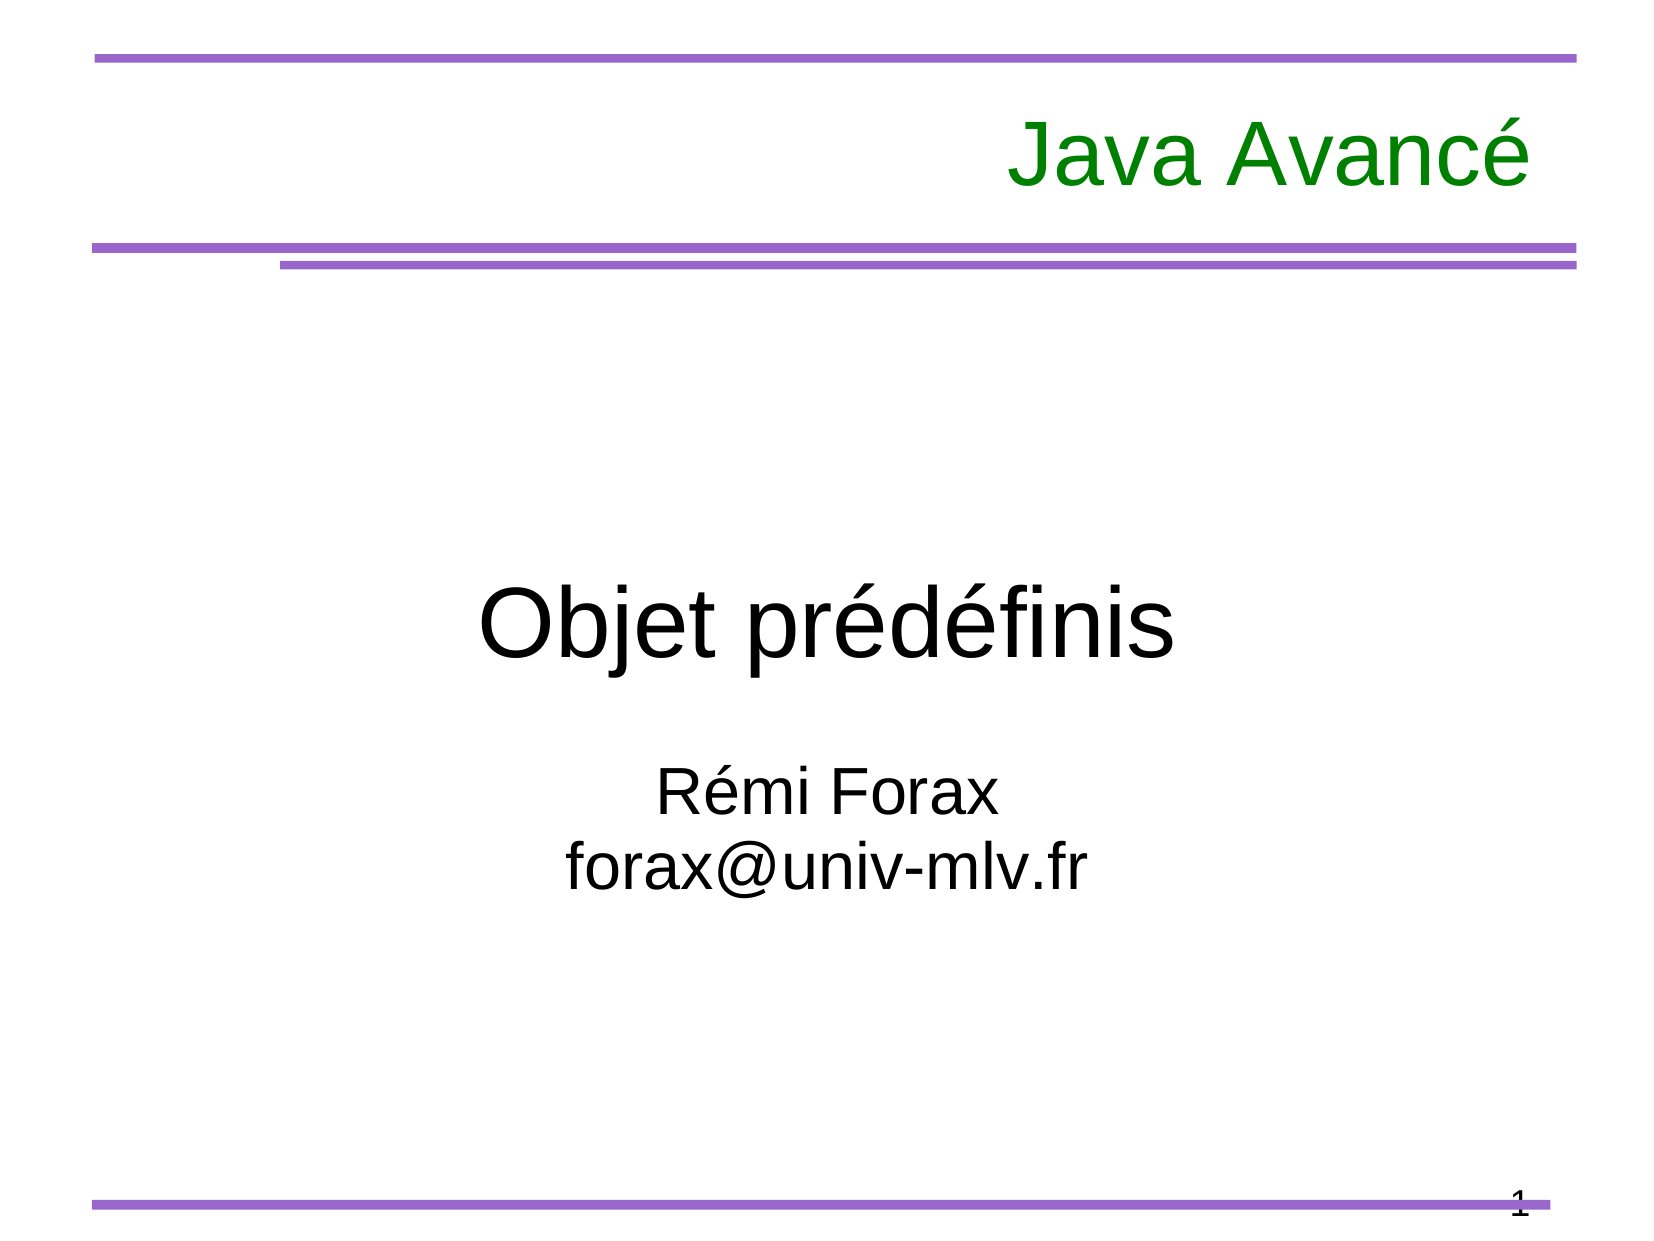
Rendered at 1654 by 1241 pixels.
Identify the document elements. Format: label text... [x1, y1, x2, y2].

subtitle Objet prédéfinis Rémi Forax forax@univ-mlv.fr [121, 344, 1534, 1127]
title Java Avancé [121, 49, 1534, 257]
